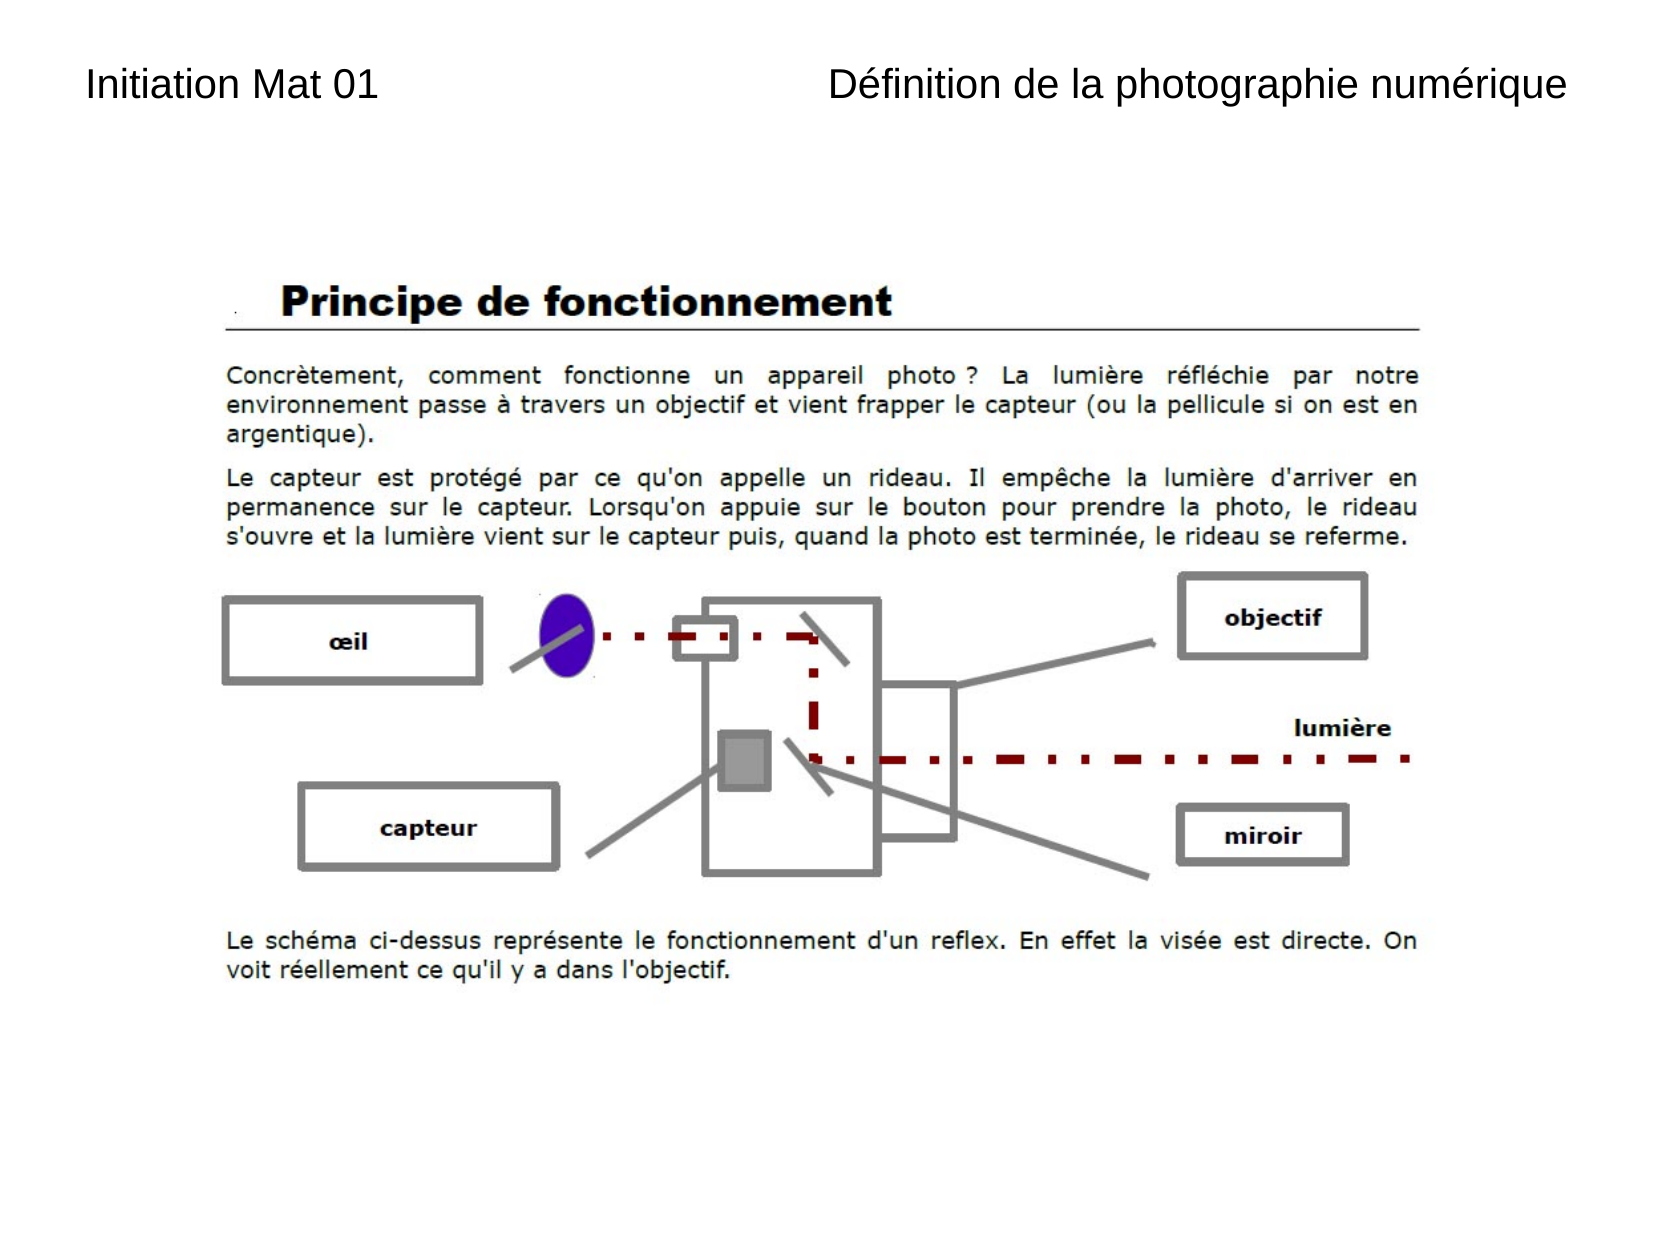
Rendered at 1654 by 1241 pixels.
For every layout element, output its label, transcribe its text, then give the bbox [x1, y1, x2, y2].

picture [53, 195, 1532, 1241]
title Initiation Mat 01 Définition de la photographie numérique [82, 49, 1571, 119]
